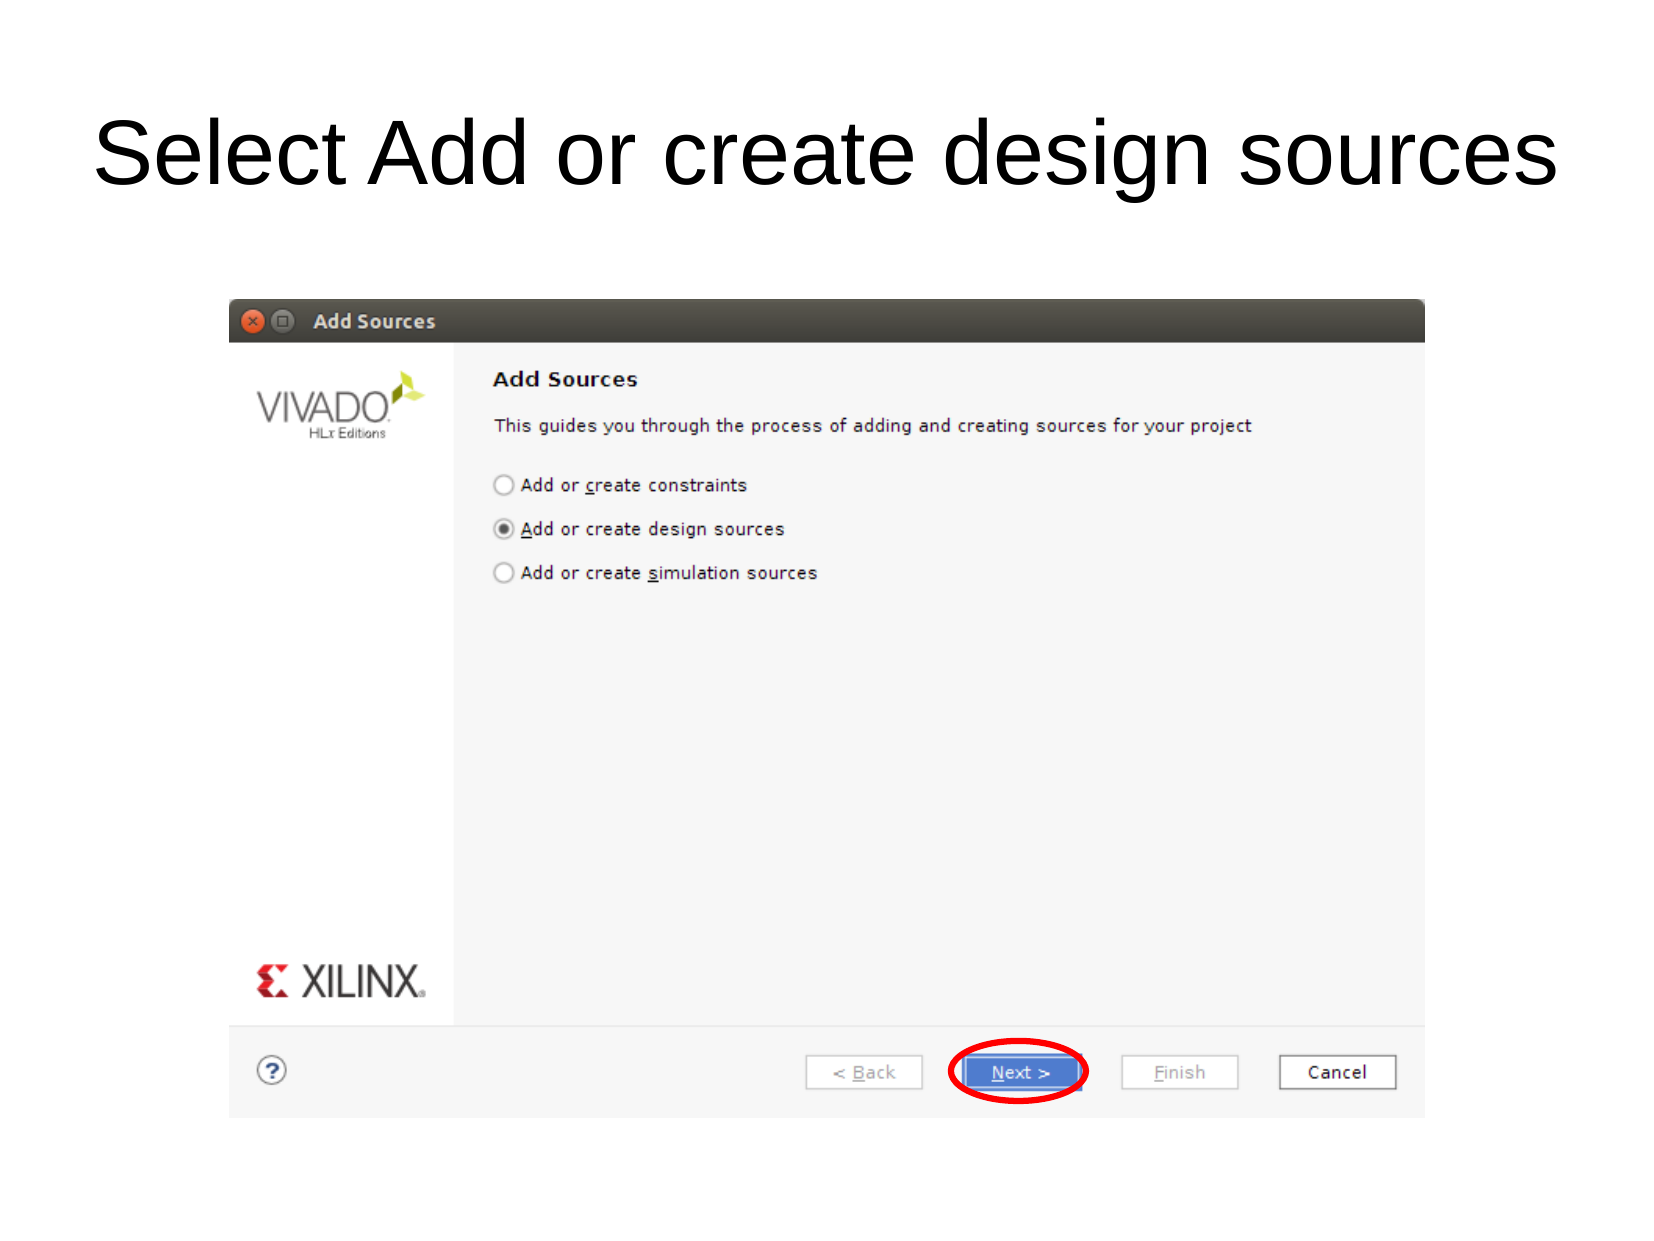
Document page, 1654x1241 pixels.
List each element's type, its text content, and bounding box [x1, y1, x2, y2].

title Select Add or create design sources [82, 49, 1571, 257]
picture [229, 299, 1425, 1118]
